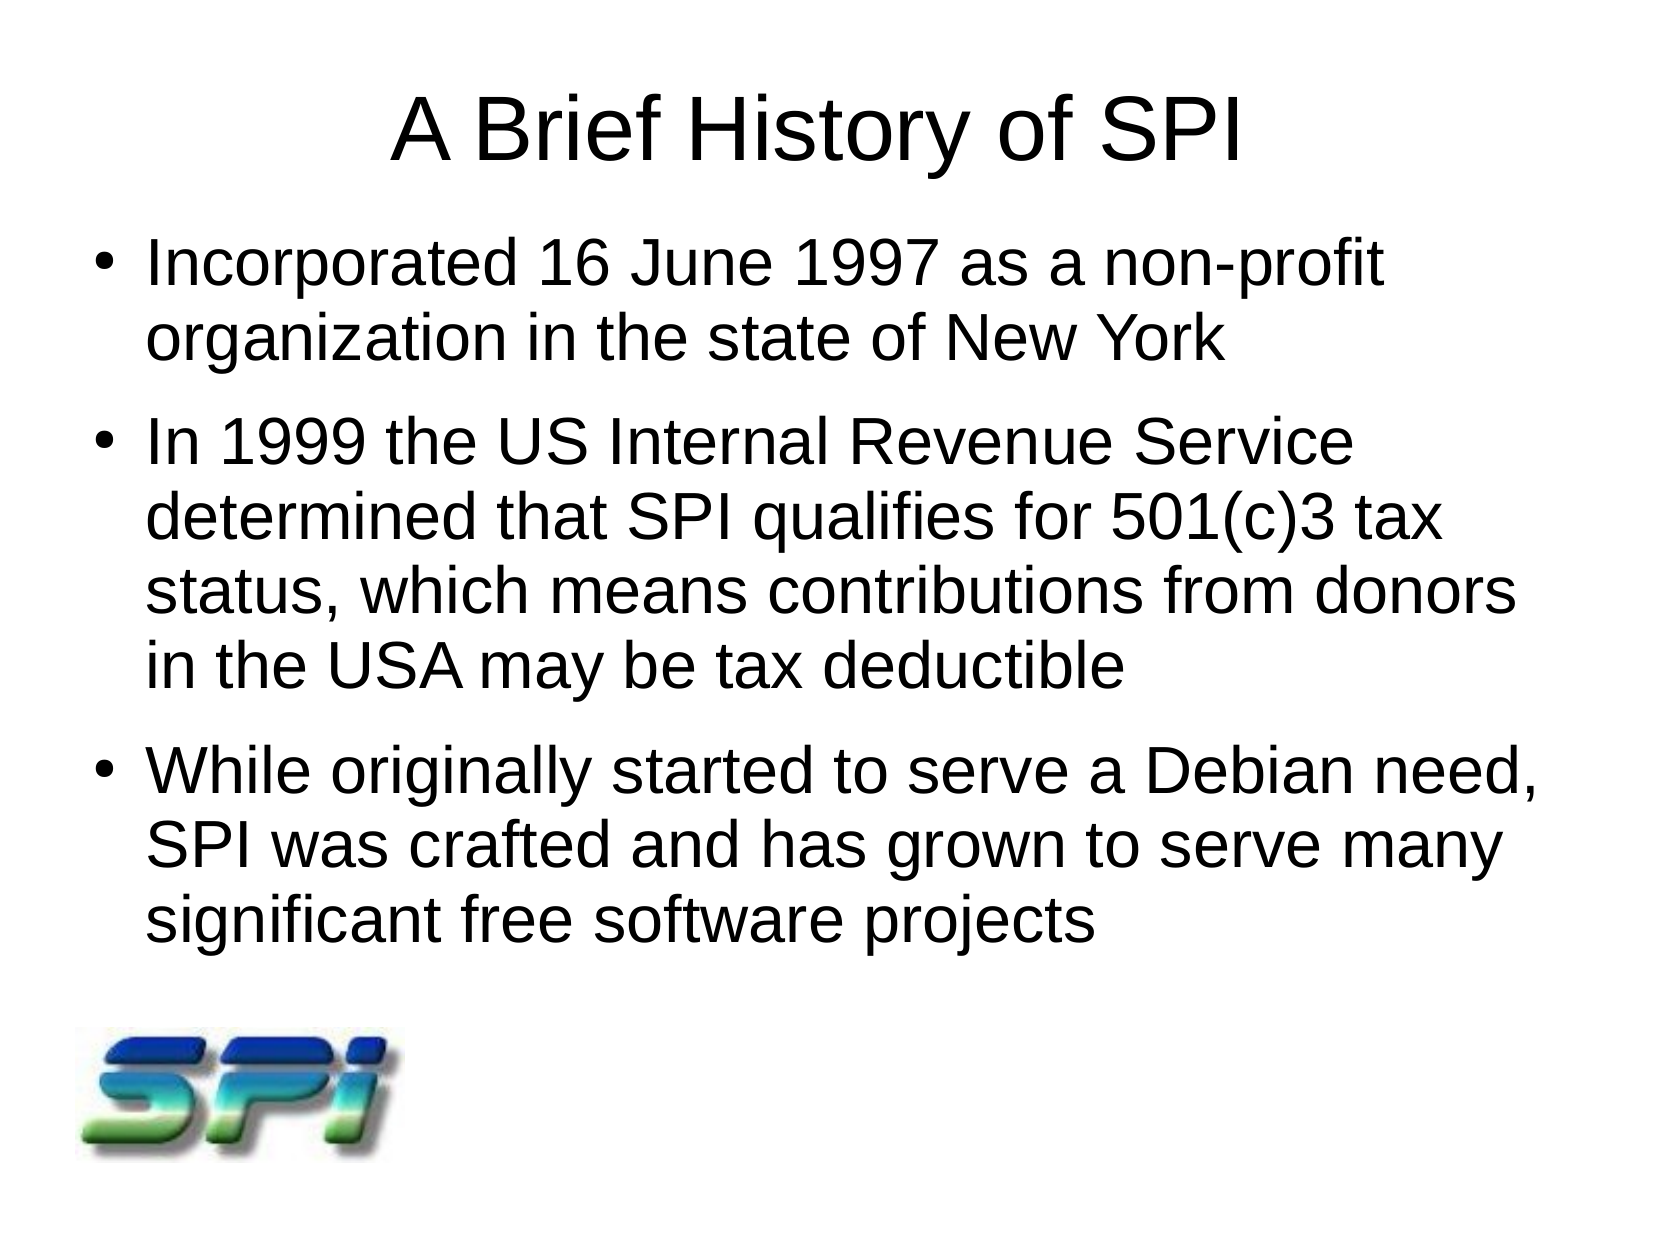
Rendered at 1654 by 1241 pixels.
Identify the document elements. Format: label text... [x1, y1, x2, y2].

title A Brief History of SPI [75, 32, 1564, 225]
picture [75, 1029, 405, 1163]
list Incorporated 16 June 1997 as a non-profit organization in the state of New York In 1999 the US Internal Revenue Service determined that SPI qualifies for 501(c)3 tax status, which means contributions from donors in the USA may be tax deductible While originally started to serve a Debian need, SPI was crafted and has grown to serve many significant free software projects [75, 225, 1564, 1029]
